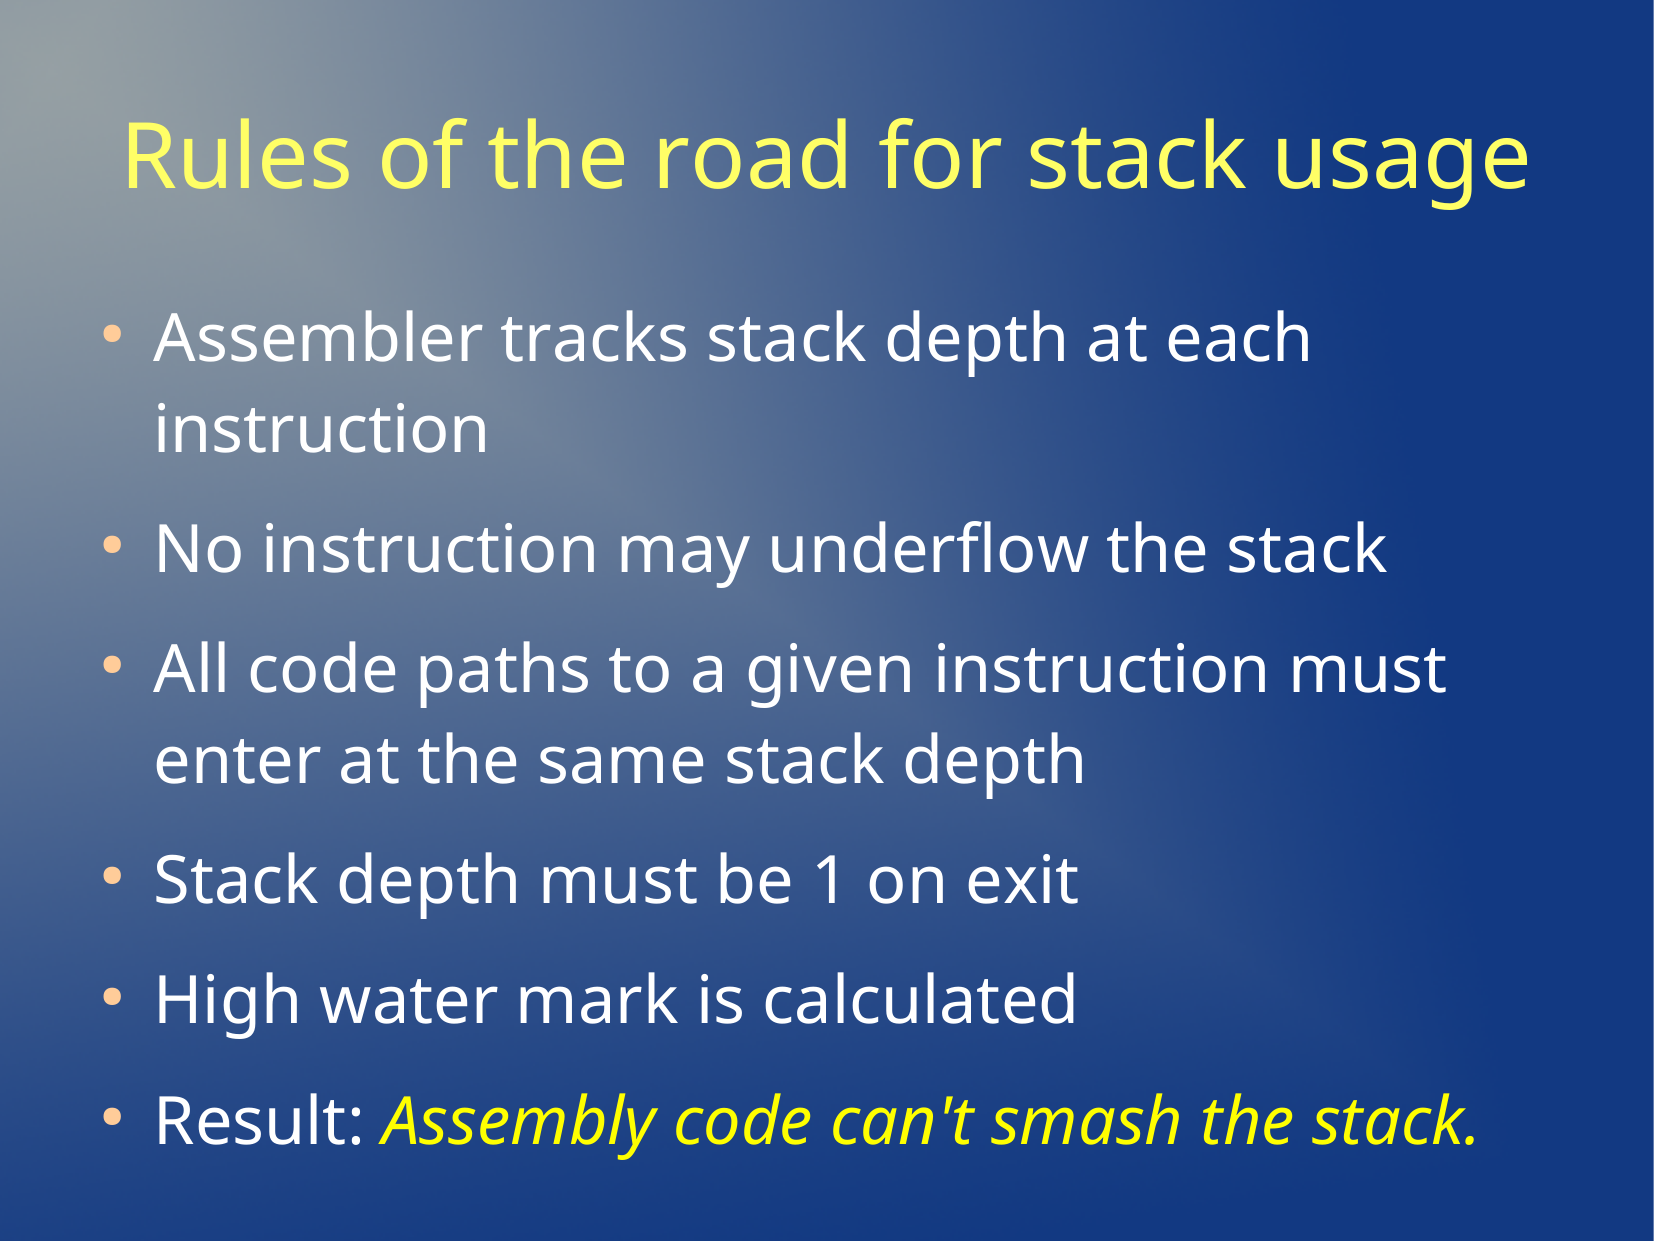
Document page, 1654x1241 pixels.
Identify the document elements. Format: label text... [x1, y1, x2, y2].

picture [0, 0, 1654, 1241]
title Rules of the road for stack usage [82, 49, 1571, 257]
list Assembler tracks stack depth at each instruction No instruction may underflow the stack All code paths to a given instruction must enter at the same stack depth Stack depth must be 1 on exit High water mark is calculated Result: Assembly code can't smash the stack. [82, 290, 1571, 1109]
